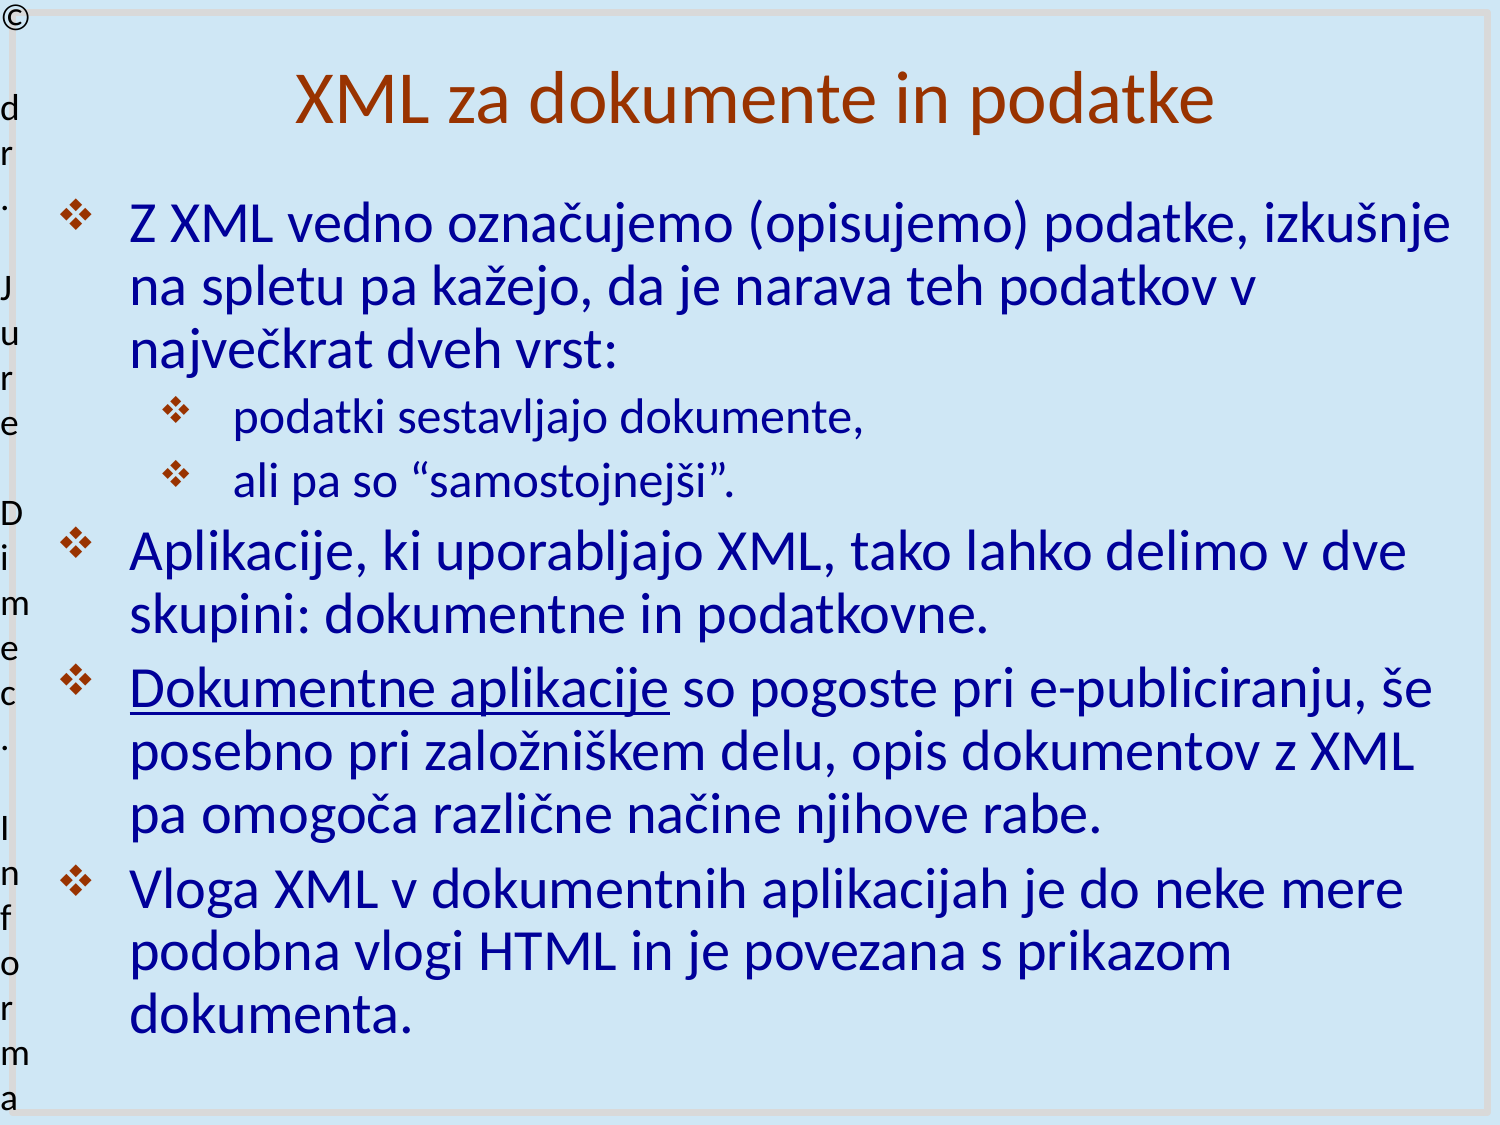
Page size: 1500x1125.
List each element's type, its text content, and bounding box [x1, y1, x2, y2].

list Z XML vedno označujemo (opisujemo) podatke, izkušnje na spletu pa kažejo, da je narava teh podatkov v največkrat dveh vrst: podatki sestavljajo dokumente, ali pa so “samostojnejši”. Aplikacije, ki uporabljajo XML, tako lahko delimo v dve skupini: dokumentne in podatkovne. Dokumentne aplikacije so pogoste pri e-publiciranju, še posebno pri založniškem delu, opis dokumentov z XML pa omogoča različne načine njihove rabe. Vloga XML v dokumentnih aplikacijah je do neke mere podobna vlogi HTML in je povezana s prikazom dokumenta. [41, 184, 1471, 1094]
title XML za dokumente in podatke [37, 37, 1475, 150]
